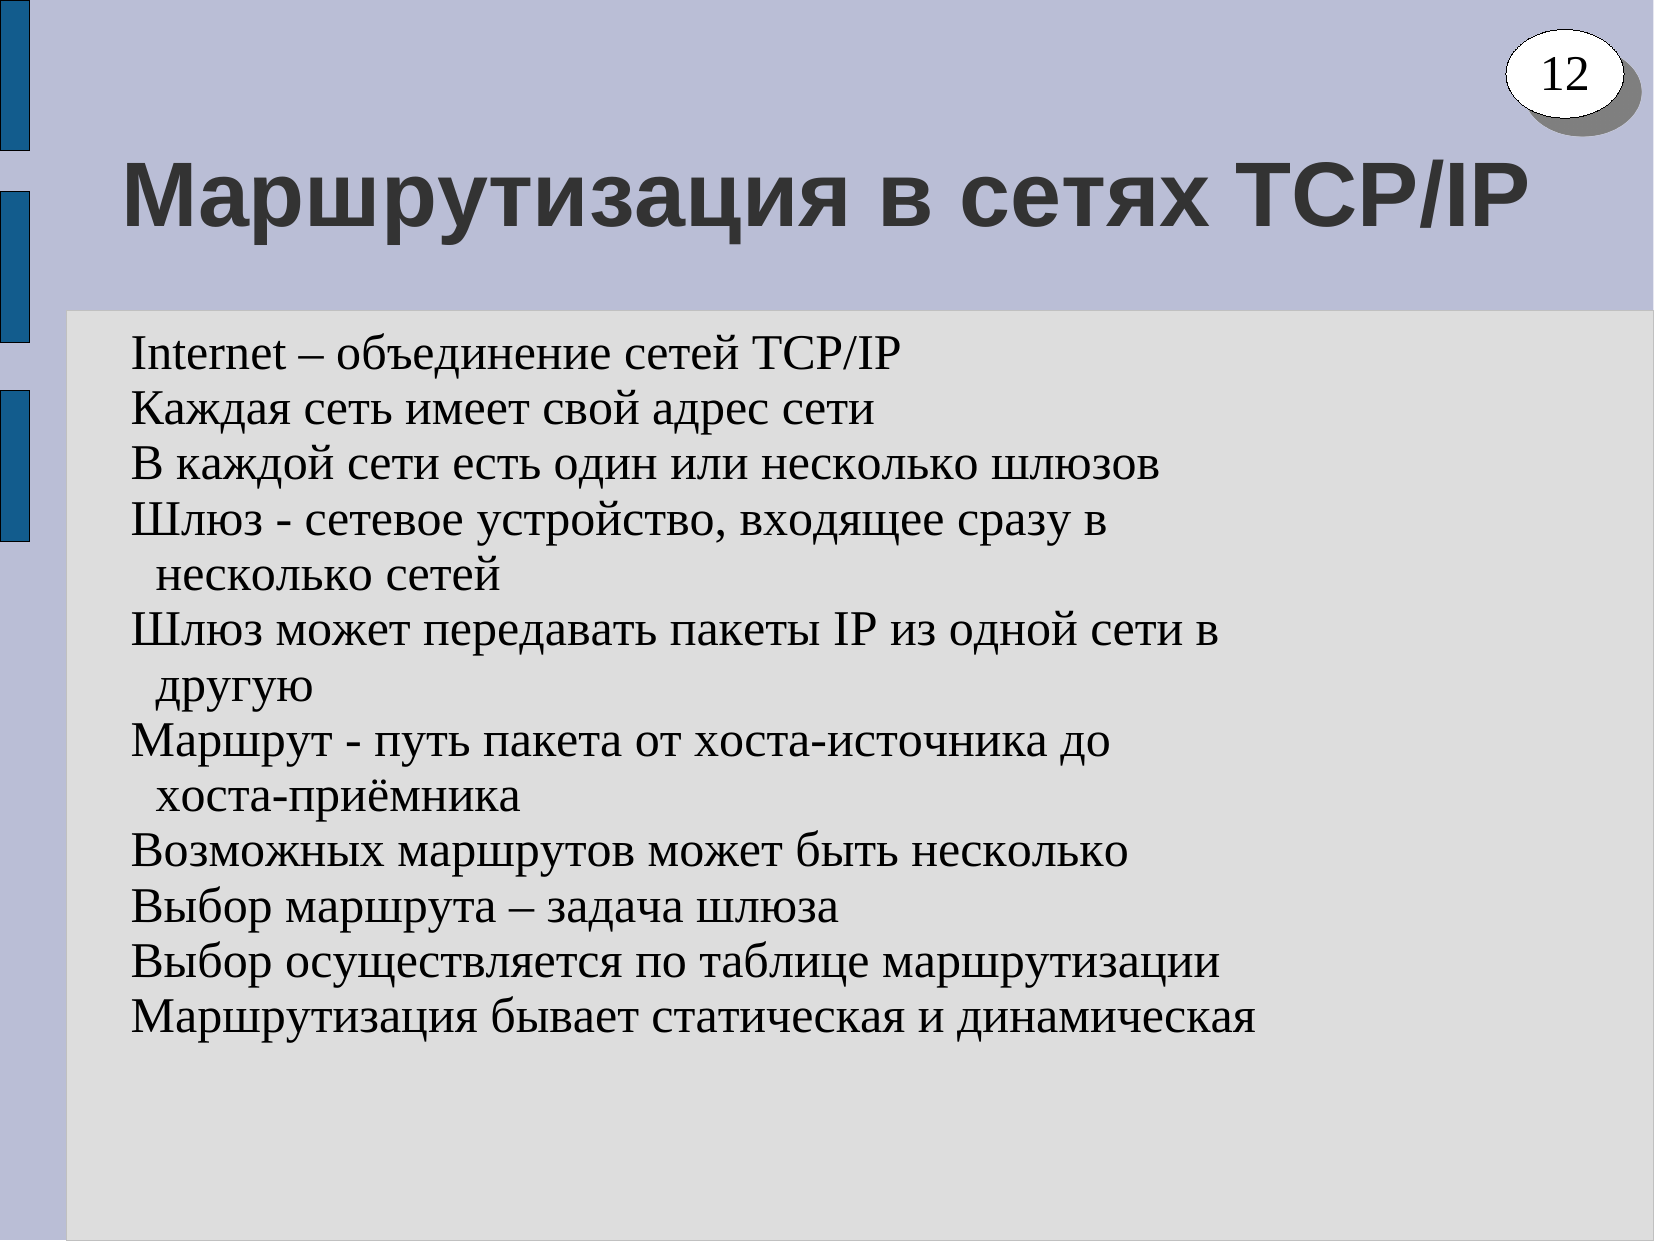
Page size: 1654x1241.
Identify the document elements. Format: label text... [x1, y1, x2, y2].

text_box 12 [1505, 29, 1625, 119]
title Маршрутизация в сетях TCP/IP [121, 83, 1534, 307]
text_box Internet – объединение сетей TCP/IP Каждая сеть имеет свой адрес сети В каждой сети есть один или несколько шлюзов Шлюз - сетевое устройство, входящее сразу в несколько сетей Шлюз может передавать пакеты IP из одной сети в другую Маршрут - путь пакета от хоста-источника до хоста-приёмника Возможных маршрутов может быть несколько Выбор маршрута – задача шлюза Выбор осуществляется по таблице маршрутизации Маршрутизация бывает статическая и динамическая [118, 324, 1625, 1115]
